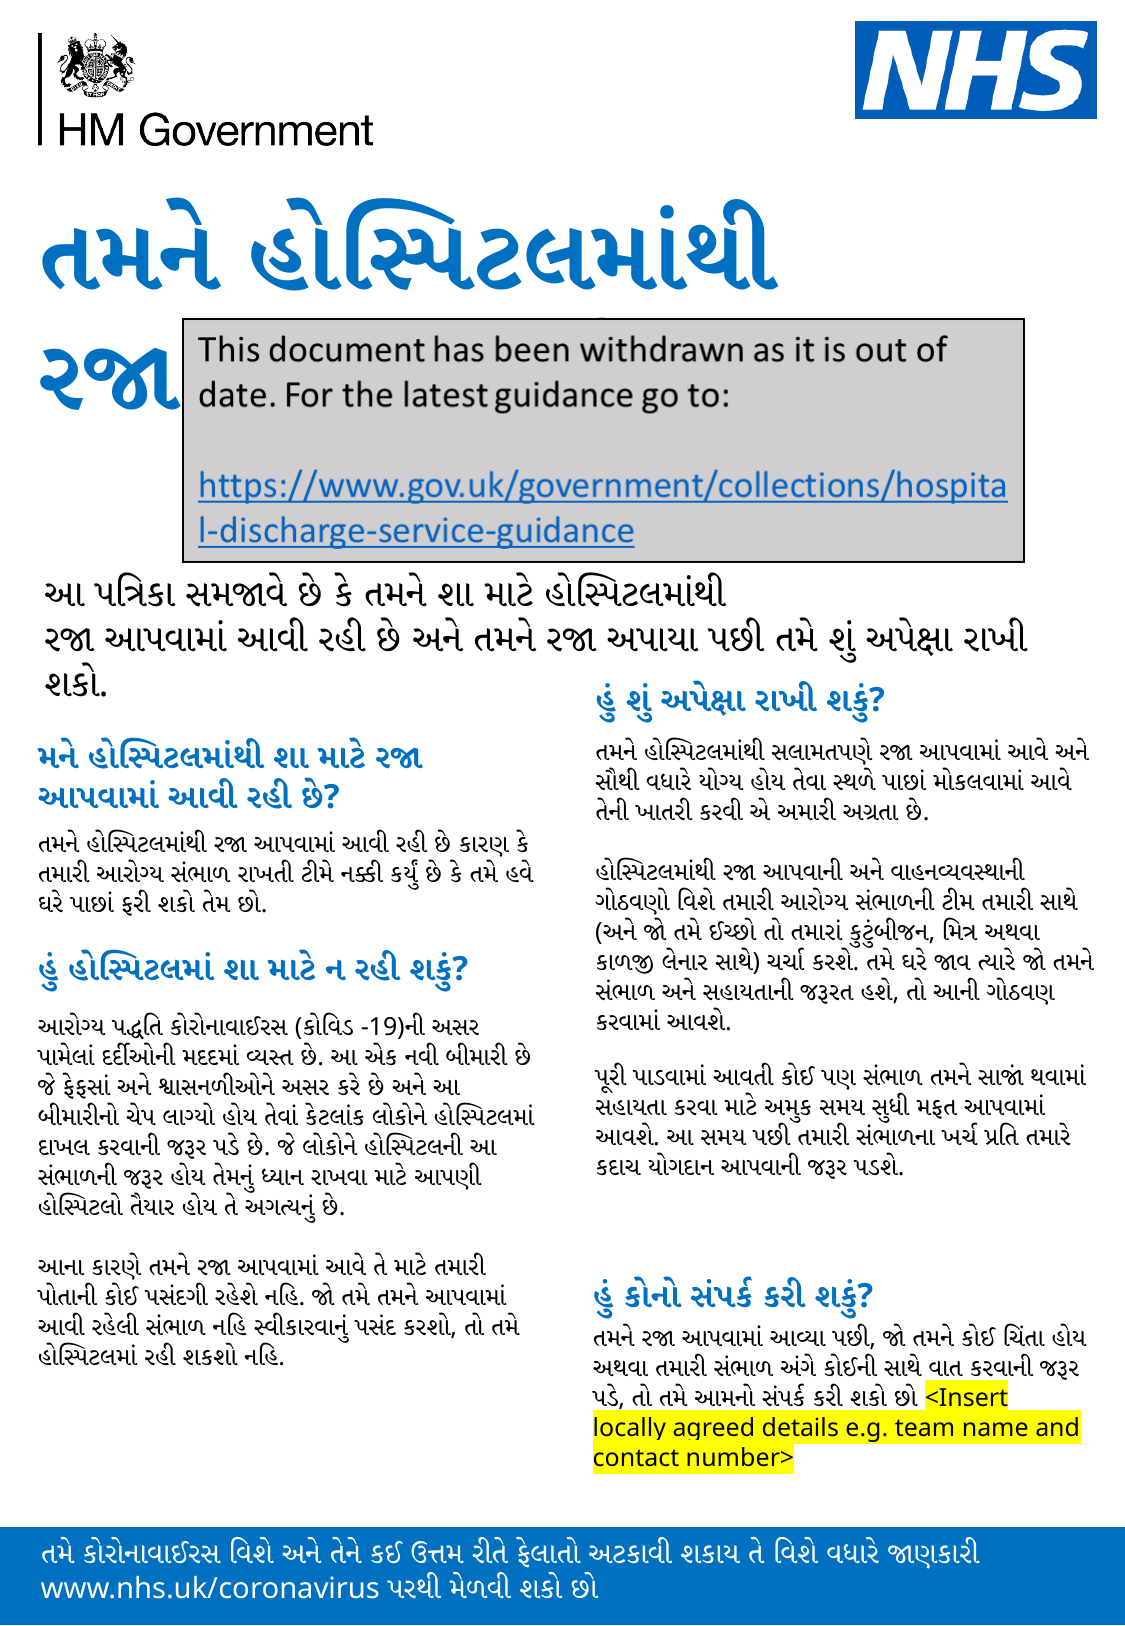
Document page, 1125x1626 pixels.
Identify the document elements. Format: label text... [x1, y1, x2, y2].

text_box આરોગ્ય પદ્ધતિ કોરોનાવાઈરસ (કોવિડ -19)ની અસર પામેલાં દર્દીઓની મદદમાં વ્યસ્ત છે. આ એક નવી બીમારી છે જે ફેફસાં અને શ્વાસનળીઓને અસર કરે છે અને આ બીમારીનો ચેપ લાગ્યો હોય તેવાં કેટલાંક લોકોને હોસ્પિટલમાં દાખલ કરવાની જરૂર પડે છે. જે લોકોને હોસ્પિટલની આ સંભાળની જરૂર હોય તેમનું ધ્યાન રાખવા માટે આપણી હોસ્પિટલો તૈયાર હોય તે અગત્યનું છે. આના કારણે તમને રજા આપવામાં આવે તે માટે તમારી પોતાની કોઈ પસંદગી રહેશે નહિ. જો તમે તમને આપવામાં આવી રહેલી સંભાળ નહિ સ્વીકારવાનું પસંદ કરશો, તો તમે હોસ્પિટલમાં રહી શકશો નહિ. [23, 1003, 556, 1378]
text_box હું કોનો સંપર્ક કરી શકું? તમને રજા આપવામાં આવ્યા પછી, જો તમને કોઈ ચિંતા હોય અથવા તમારી સંભાળ અંગે કોઈની સાથે વાત કરવાની જરૂર પડે, તો તમે આમનો સંપર્ક કરી શકો છો <Insert locally agreed details e.g. team name and contact number> [578, 1267, 1101, 1479]
text_box મને હોસ્પિટલમાંથી શા માટે રજા આપવામાં આવી રહી છે? તમને હોસ્પિટલમાંથી રજા આપવામાં આવી રહી છે કારણ કે તમારી આરોગ્ય સંભાળ રાખતી ટીમે નક્કી કર્યું છે કે તમે હવે ઘરે પાછાં ફરી શકો તેમ છો. હું હોસ્પિટલમાં શા માટે ન રહી શકું? [22, 727, 563, 1140]
text_box તમને હોસ્પિટલમાંથી રજા આપવીઃ ઘરે જવું [22, 182, 863, 561]
text_box હું શું અપેક્ષા રાખી શકું? તમને હોસ્પિટલમાંથી સલામતપણે રજા આપવામાં આવે અને સૌથી વધારે યોગ્ય હોય તેવા સ્થળે પાછાં મોકલવામાં આવે તેની ખાતરી કરવી એ અમારી અગ્રતા છે. હોસ્પિટલમાંથી રજા આપવાની અને વાહનવ્યવસ્થાની ગોઠવણો વિશે તમારી આરોગ્ય સંભાળની ટીમ તમારી સાથે (અને જો તમે ઈચ્છો તો તમારાં કુટુંબીજન, મિત્ર અથવા કાળજી લેનાર સાથે) ચર્ચા કરશે. તમે ઘરે જાવ ત્યારે જો તમને સંભાળ અને સહાયતાની જરૂરત હશે, તો આની ગોઠવણ કરવામાં આવશે. પૂરી પાડવામાં આવતી કોઈ પણ સંભાળ તમને સાજાં થવામાં સહાયતા કરવા માટે અમુક સમય સુધી મફત આપવામાં આવશે. આ સમય પછી તમારી સંભાળના ખર્ચ પ્રતિ તમારે કદાચ યોગદાન આપવાની જરૂર પડશે. [580, 671, 1118, 1407]
picture [174, 313, 1031, 576]
text_box આ પત્રિકા સમજાવે છે કે તમને શા માટે હોસ્પિટલમાંથી રજા આપવામાં આવી રહી છે અને તમને રજા અપાયા પછી તમે શું અપેક્ષા રાખી શકો. [28, 561, 1112, 714]
